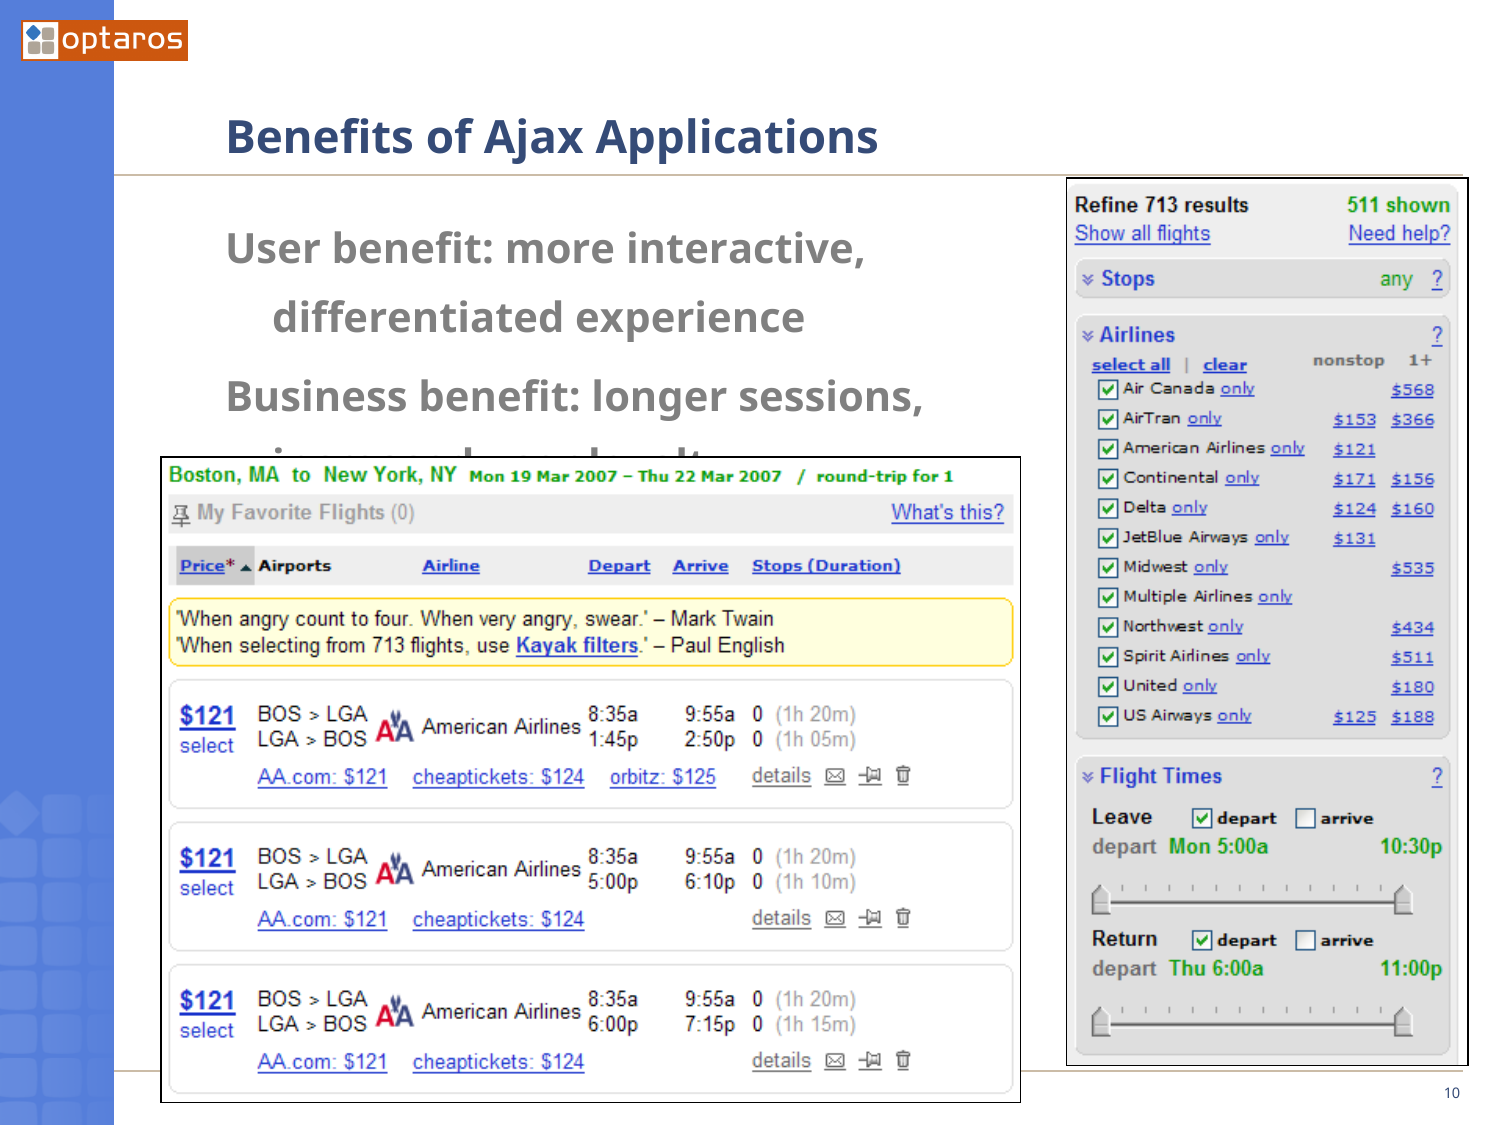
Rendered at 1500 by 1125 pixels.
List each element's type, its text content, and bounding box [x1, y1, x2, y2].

list User benefit: more interactive, differentiated experience Business benefit: longer sessions, increased user loyalty [224, 199, 1066, 988]
title Benefits of Ajax Applications [224, 37, 1463, 175]
picture [161, 457, 1020, 1102]
picture [0, 0, 188, 1125]
picture [1067, 178, 1468, 1065]
